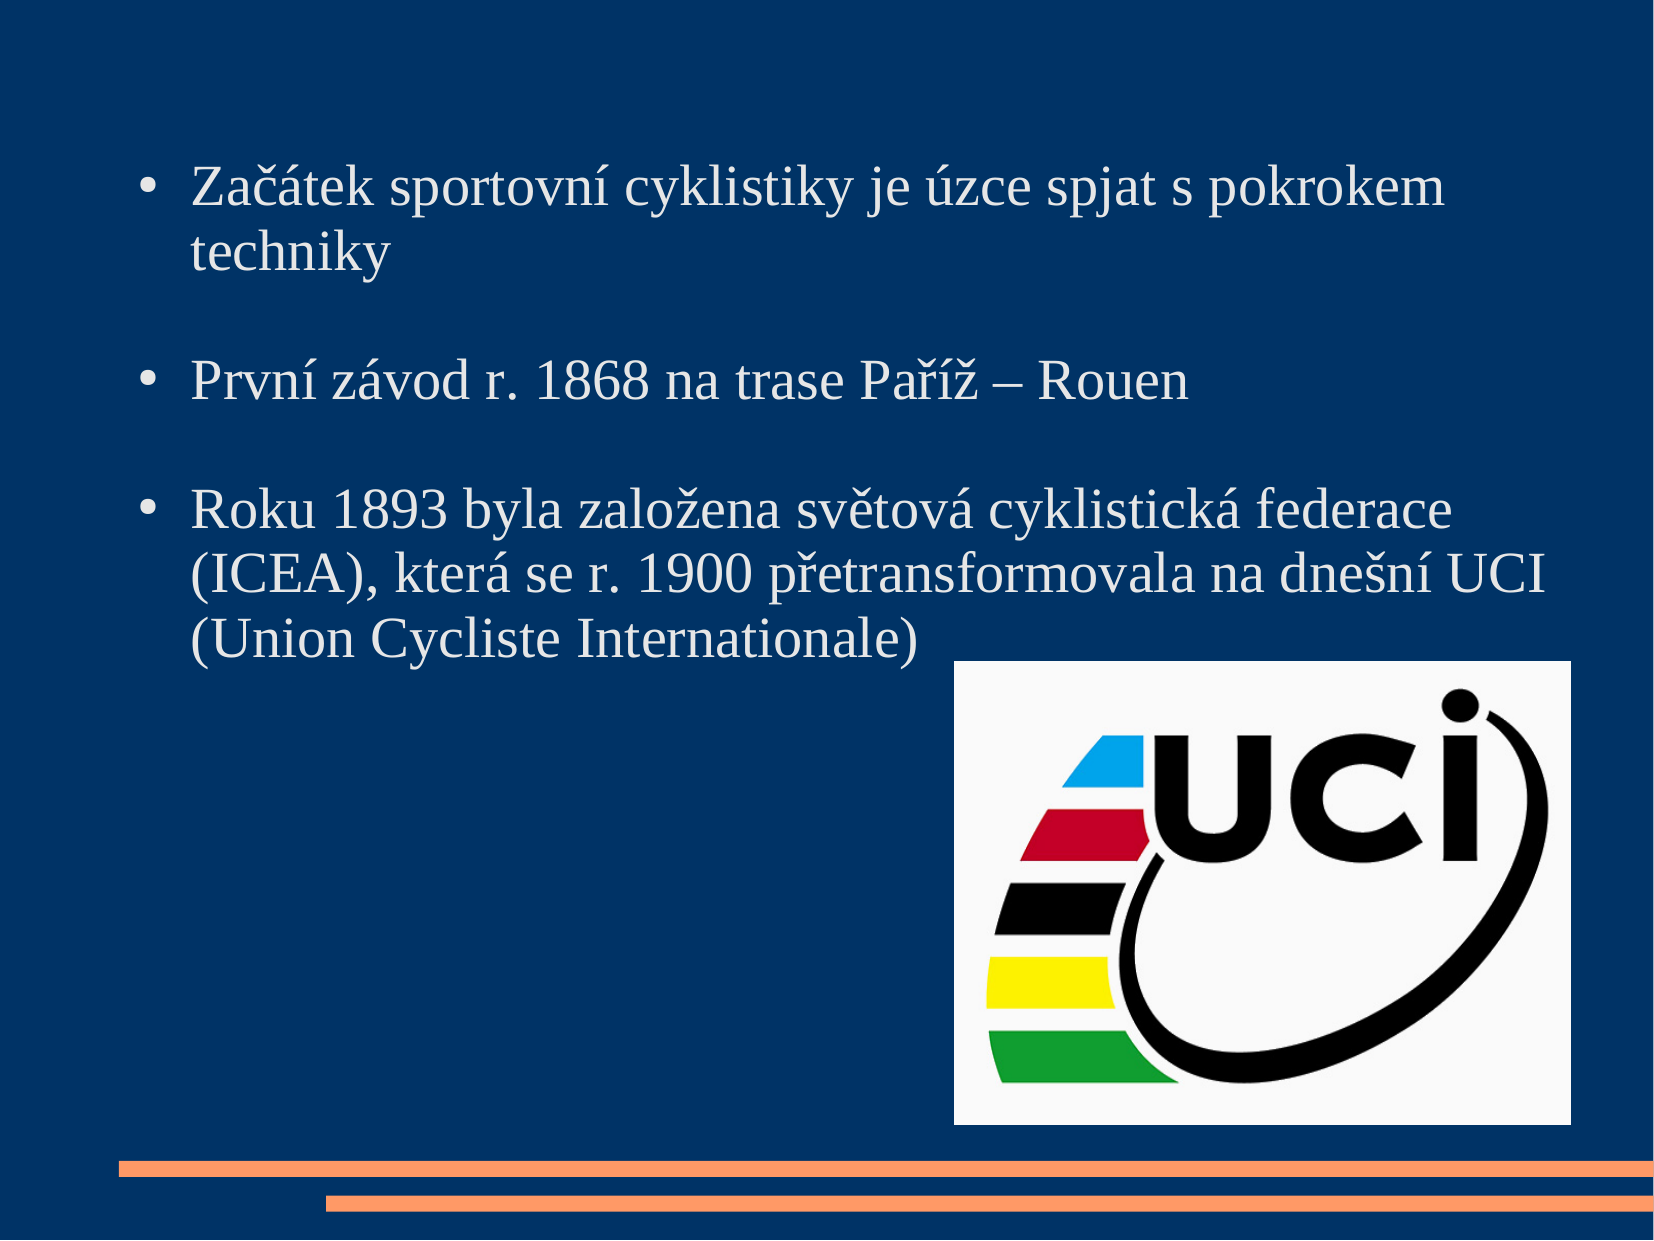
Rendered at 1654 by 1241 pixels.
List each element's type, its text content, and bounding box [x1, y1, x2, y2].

picture [954, 661, 1571, 1125]
list Začátek sportovní cyklistiky je úzce spjat s pokrokem techniky První závod r. 1868 na trase Paříž – Rouen Roku 1893 byla založena světová cyklistická federace (ICEA), která se r. 1900 přetransformovala na dnešní UCI (Union Cycliste Internationale) [119, 153, 1560, 964]
